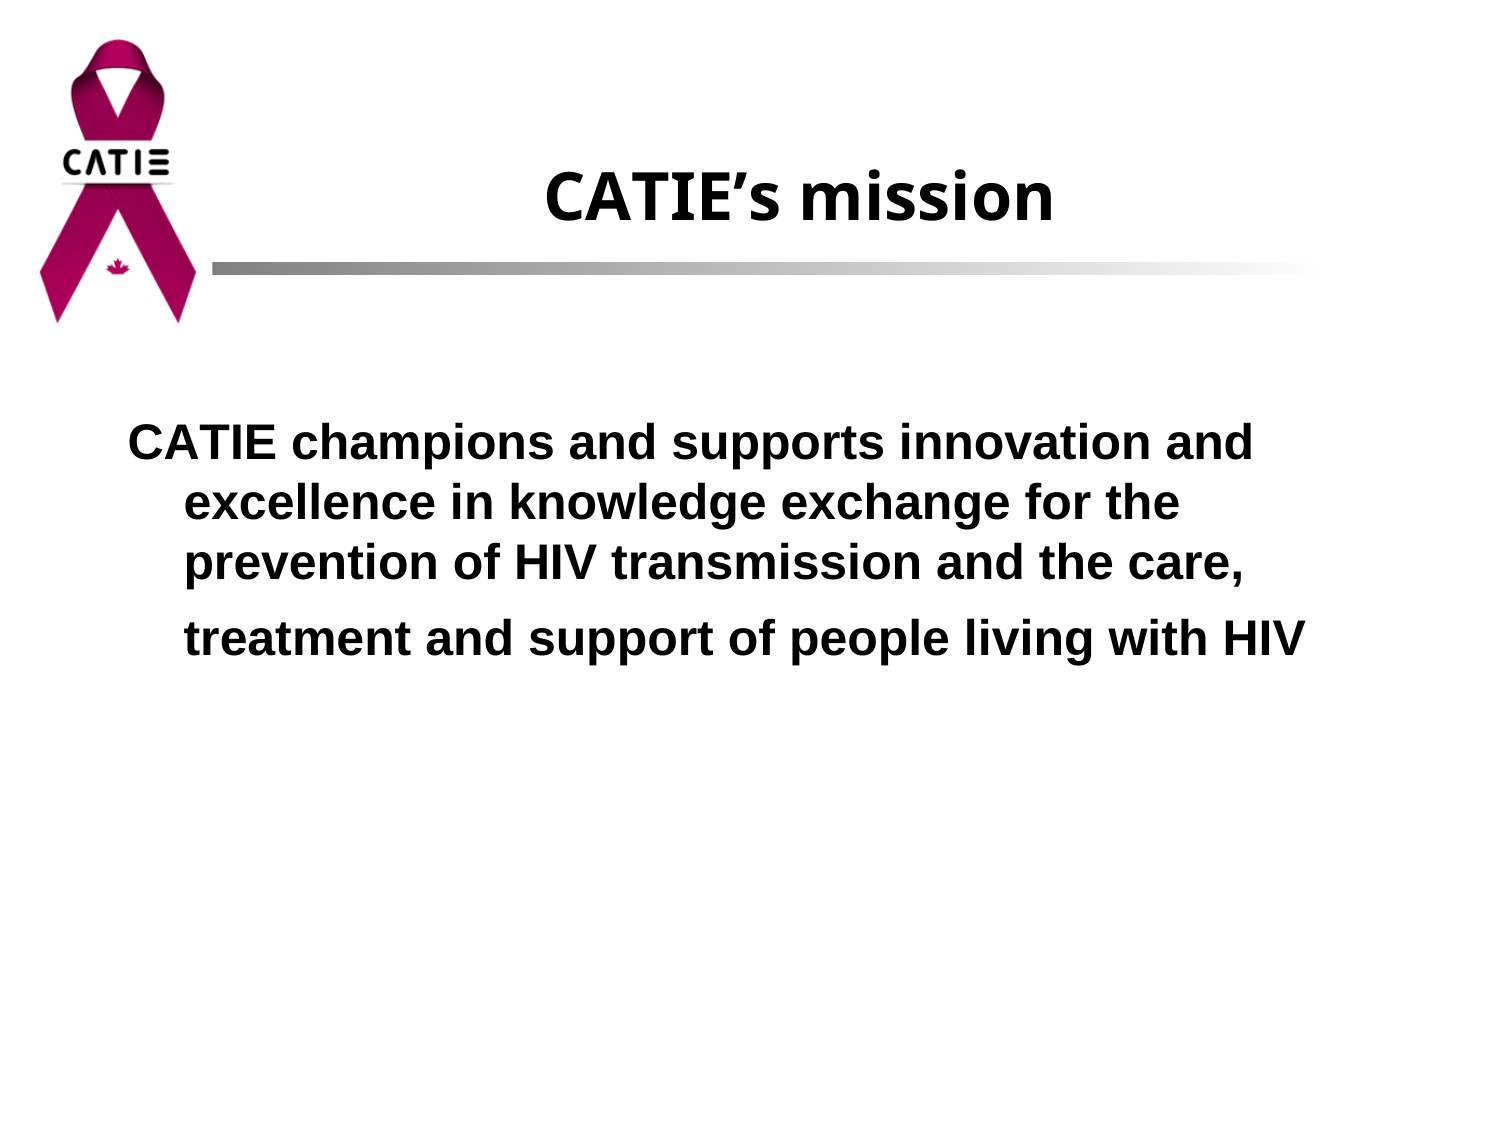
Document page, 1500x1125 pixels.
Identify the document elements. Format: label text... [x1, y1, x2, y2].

picture [37, 37, 198, 325]
title CATIE’s mission [212, 99, 1388, 288]
list CATIE champions and supports innovation and excellence in knowledge exchange for the prevention of HIV transmission and the care, treatment and support of people living with HIV [112, 324, 1388, 1001]
